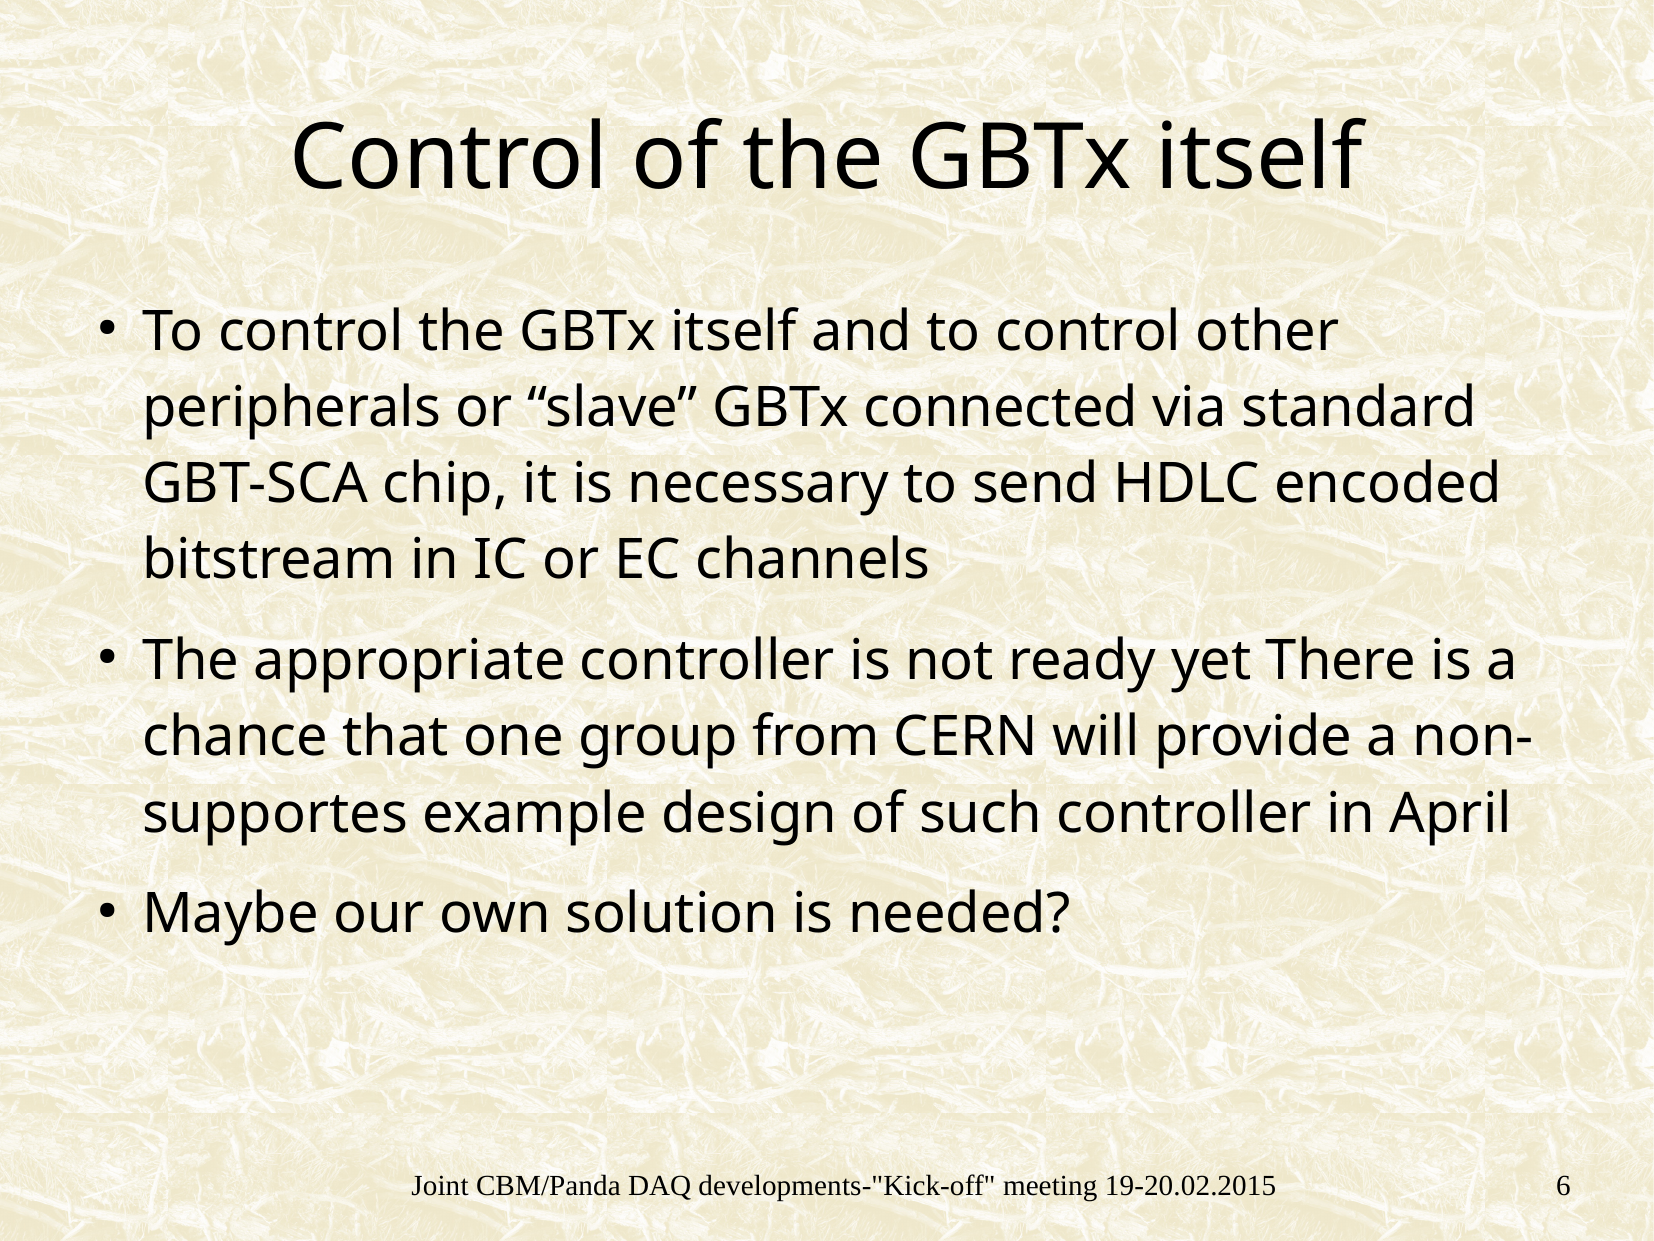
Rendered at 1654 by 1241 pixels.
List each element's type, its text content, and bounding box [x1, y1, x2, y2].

list To control the GBTx itself and to control other peripherals or “slave” GBTx connected via standard GBT-SCA chip, it is necessary to send HDLC encoded bitstream in IC or EC channels The appropriate controller is not ready yet There is a chance that one group from CERN will provide a non-supportes example design of such controller in April Maybe our own solution is needed? [82, 290, 1538, 1010]
picture [0, 0, 1654, 1241]
title Control of the GBTx itself [82, 49, 1571, 257]
